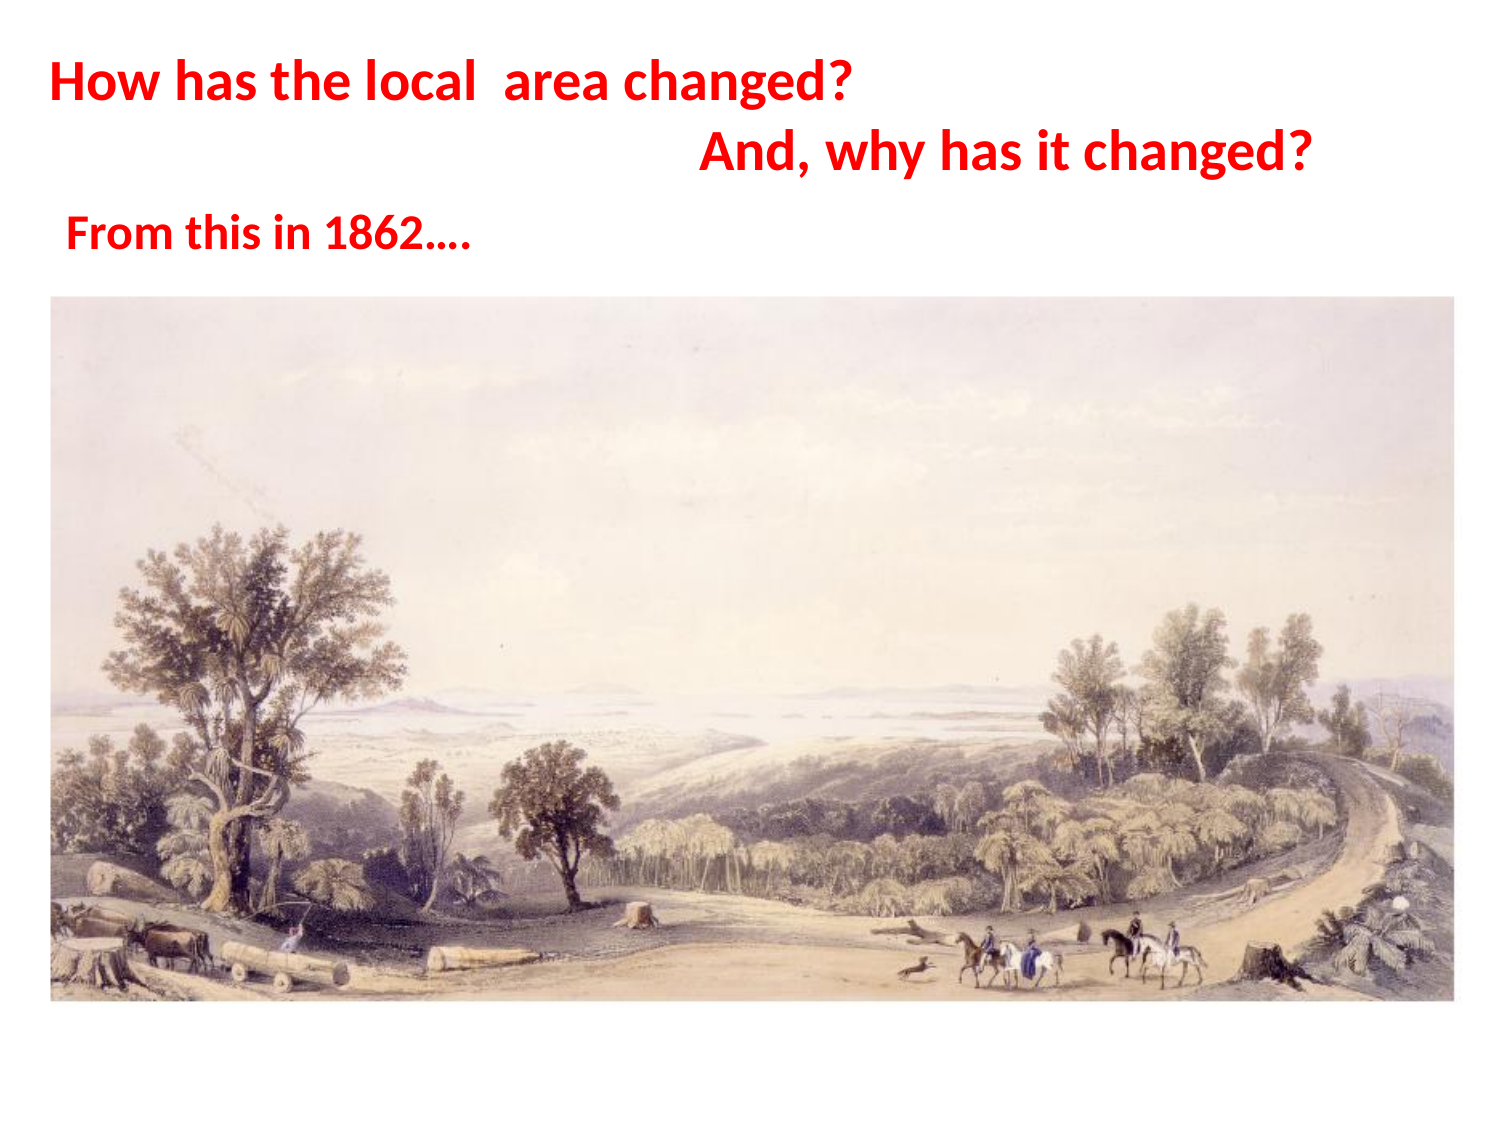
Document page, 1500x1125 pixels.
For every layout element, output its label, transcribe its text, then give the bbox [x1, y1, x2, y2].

picture [46, 292, 1464, 1008]
text_box How has the local area changed? And, why has it changed? [35, 35, 1360, 190]
title From this in 1862…. [35, 190, 504, 284]
